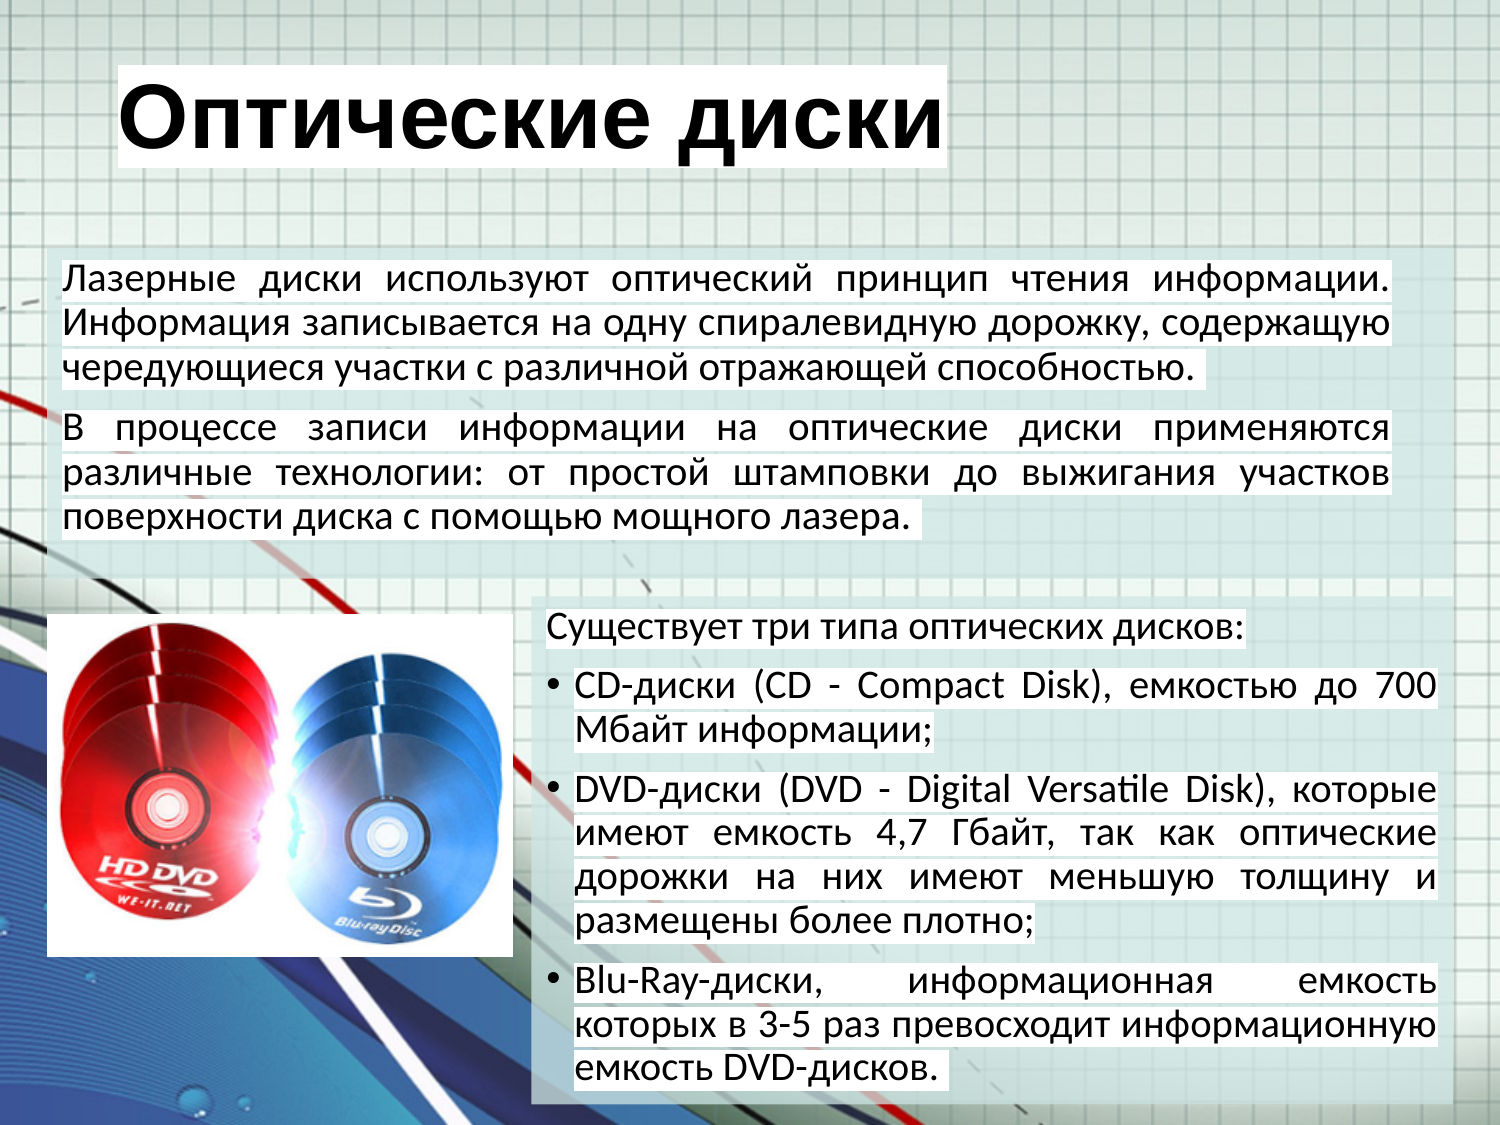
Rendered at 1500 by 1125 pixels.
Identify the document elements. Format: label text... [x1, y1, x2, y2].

list Существует три типа оптических дисков: CD-диски (CD - Compact Disk), емкостью до 700 Мбайт информации; DVD-диски (DVD - Digital Versatile Disk), которые имеют емкость 4,7 Гбайт, так как оптические дорожки на них имеют меньшую толщину и размещены более плотно; Blu-Ray-диски, информационная емкость которых в 3-5 раз превосходит информационную емкость DVD-дисков. [531, 596, 1453, 1105]
list Лазерные диски используют оптический принцип чтения информации. Информация записывается на одну спиралевидную дорожку, содержащую чередующиеся участки с различной отражающей способностью. В процессе записи информации на оптические диски применяются различные технологии: от простой штамповки до выжигания участков поверхности диска с помощью мощного лазера. [47, 248, 1453, 579]
title Оптические диски [103, 55, 1397, 182]
picture [0, 0, 1500, 1125]
